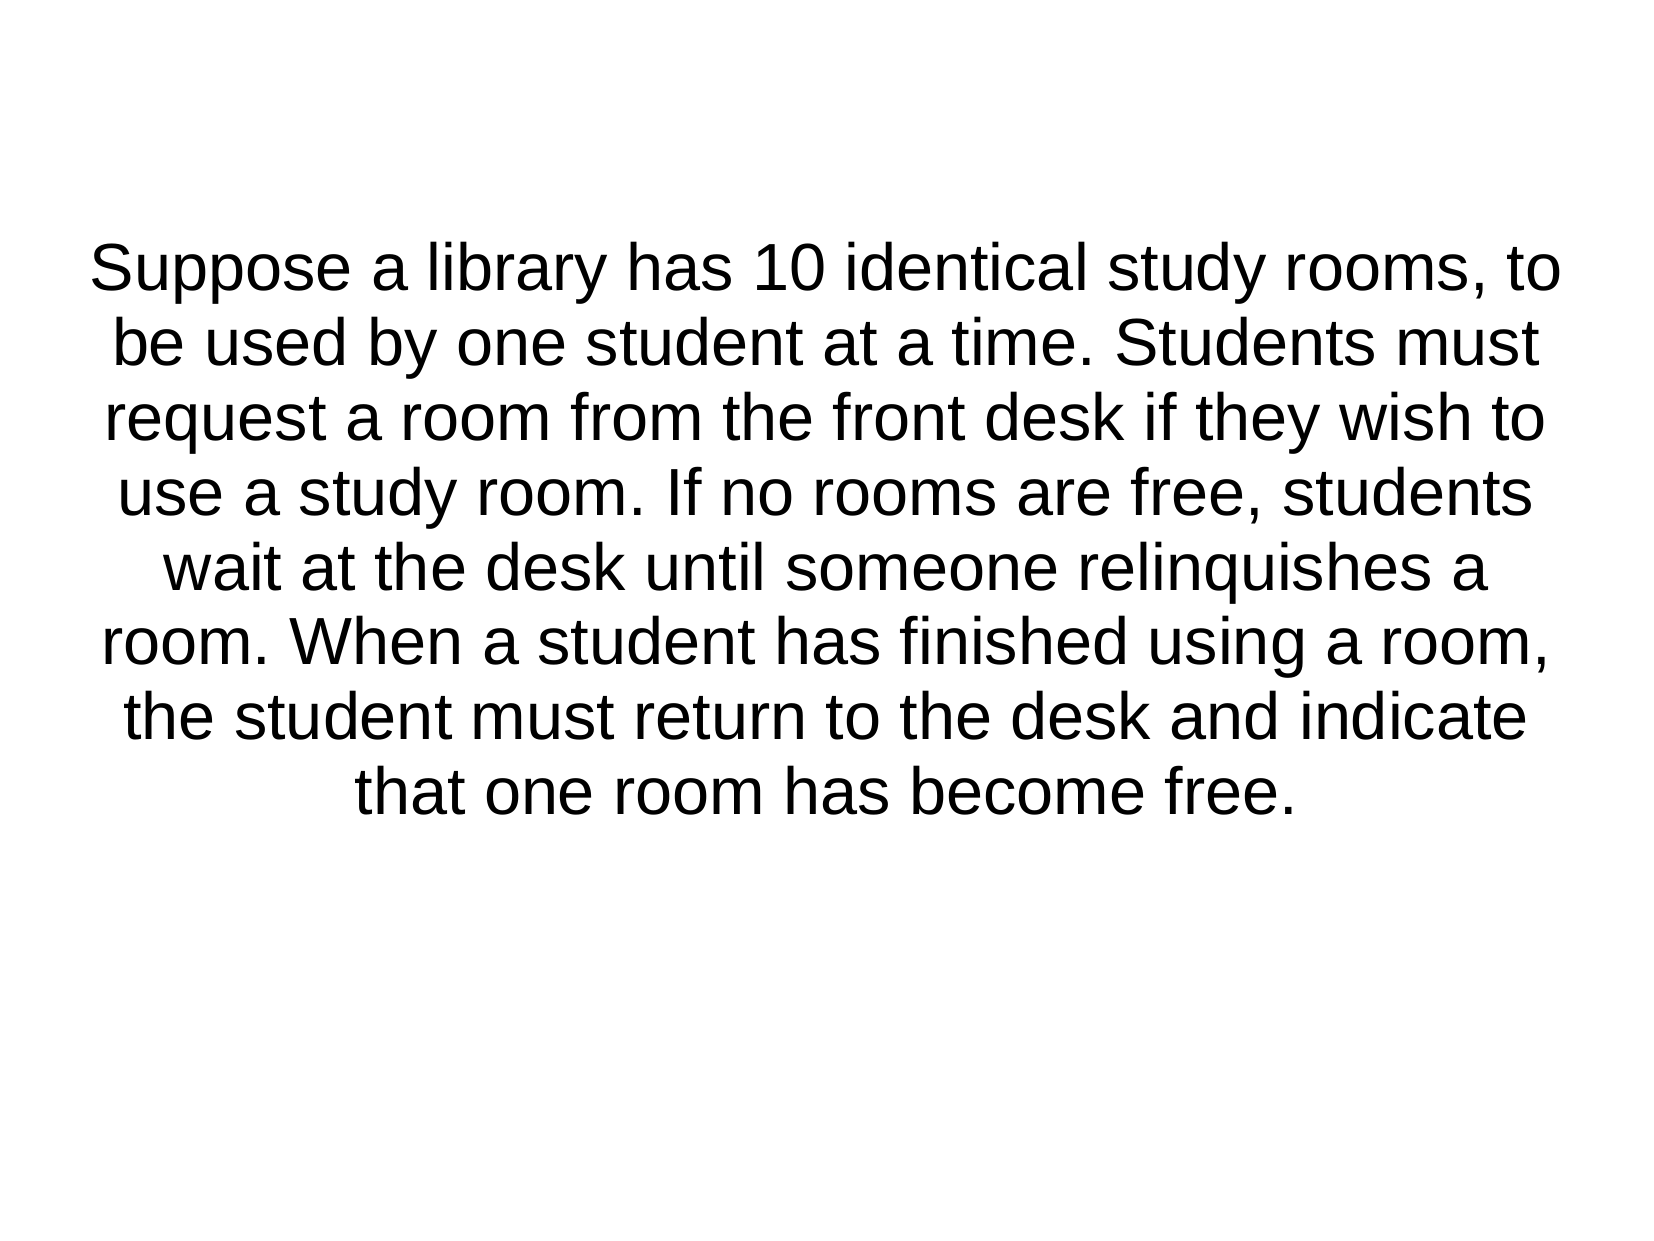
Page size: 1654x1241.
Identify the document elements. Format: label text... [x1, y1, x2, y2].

subtitle Suppose a library has 10 identical study rooms, to be used by one student at a time. Students must request a room from the front desk if they wish to use a study room. If no rooms are free, students wait at the desk until someone relinquishes a room. When a student has finished using a room, the student must return to the desk and indicate that one room has become free. [82, 49, 1571, 1010]
